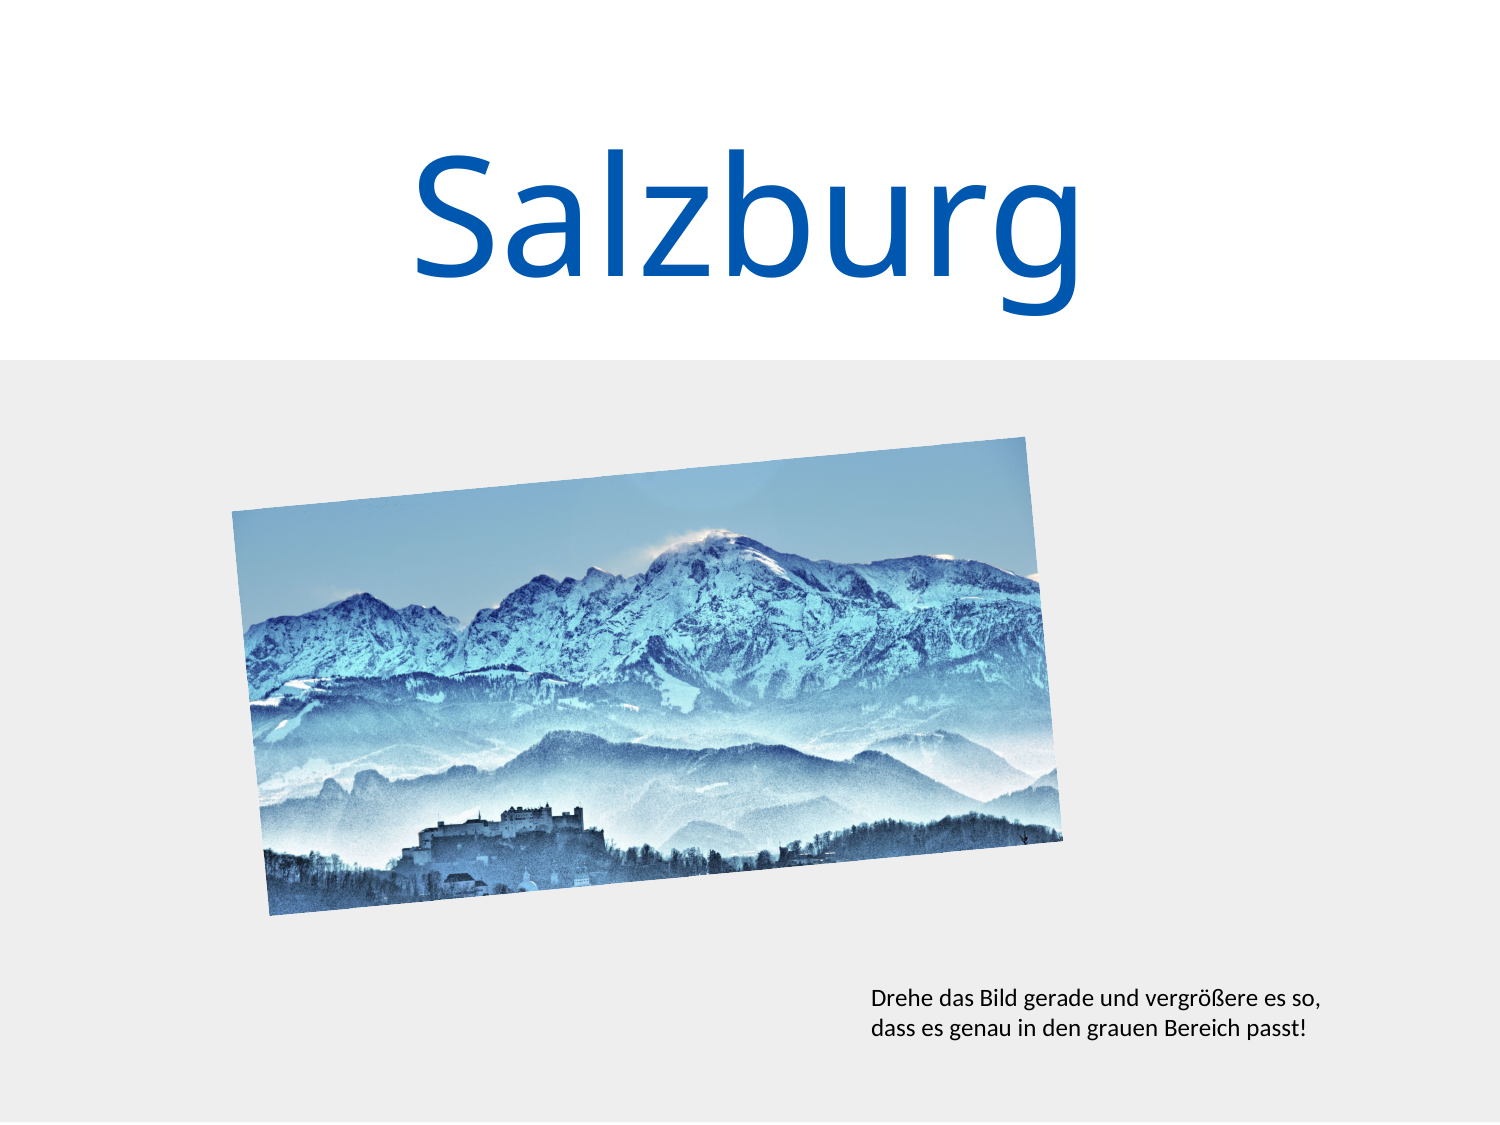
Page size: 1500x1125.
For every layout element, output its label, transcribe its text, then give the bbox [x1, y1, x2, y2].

text_box [0, 360, 1500, 1123]
text_box Drehe das Bild gerade und vergrößere es so, dass es genau in den grauen Bereich passt! [856, 974, 1359, 1050]
picture [231, 436, 1063, 916]
title Salzburg [75, 127, 1426, 295]
